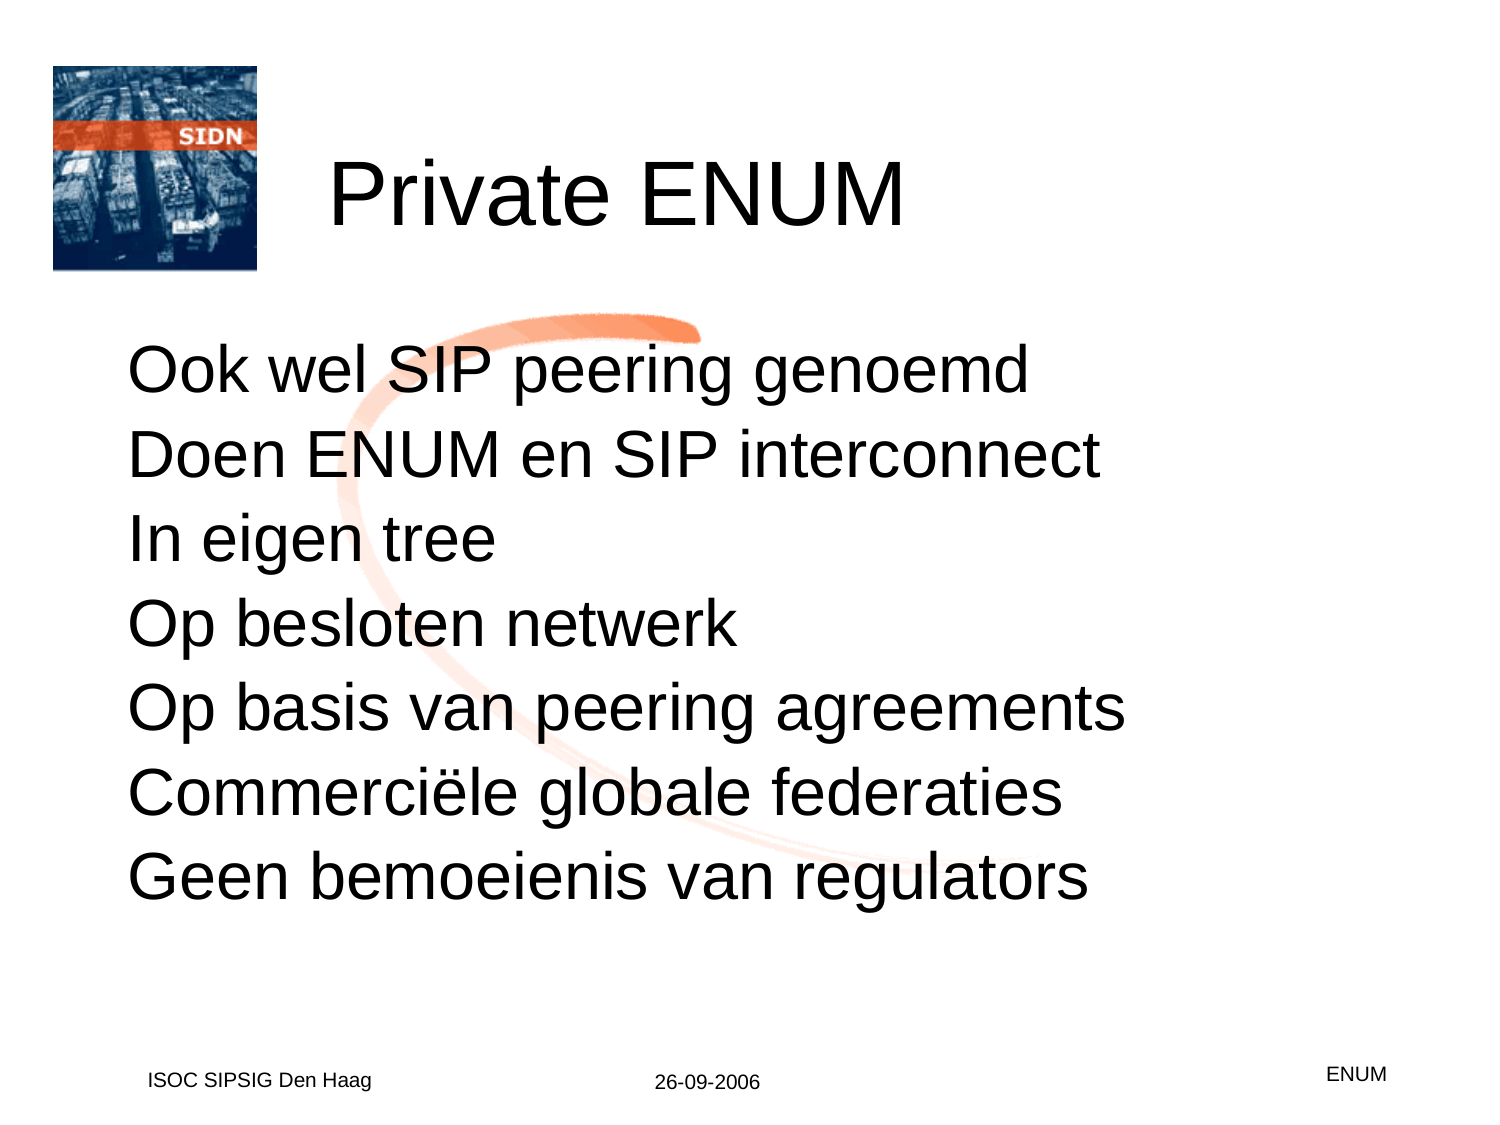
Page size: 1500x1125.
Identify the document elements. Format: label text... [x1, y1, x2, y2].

title Private ENUM [312, 99, 1382, 288]
list Ook wel SIP peering genoemd Doen ENUM en SIP interconnect In eigen tree Op besloten netwerk Op basis van peering agreements Commerciële globale federaties Geen bemoeienis van regulators [112, 324, 1382, 1125]
picture [53, 0, 1371, 324]
